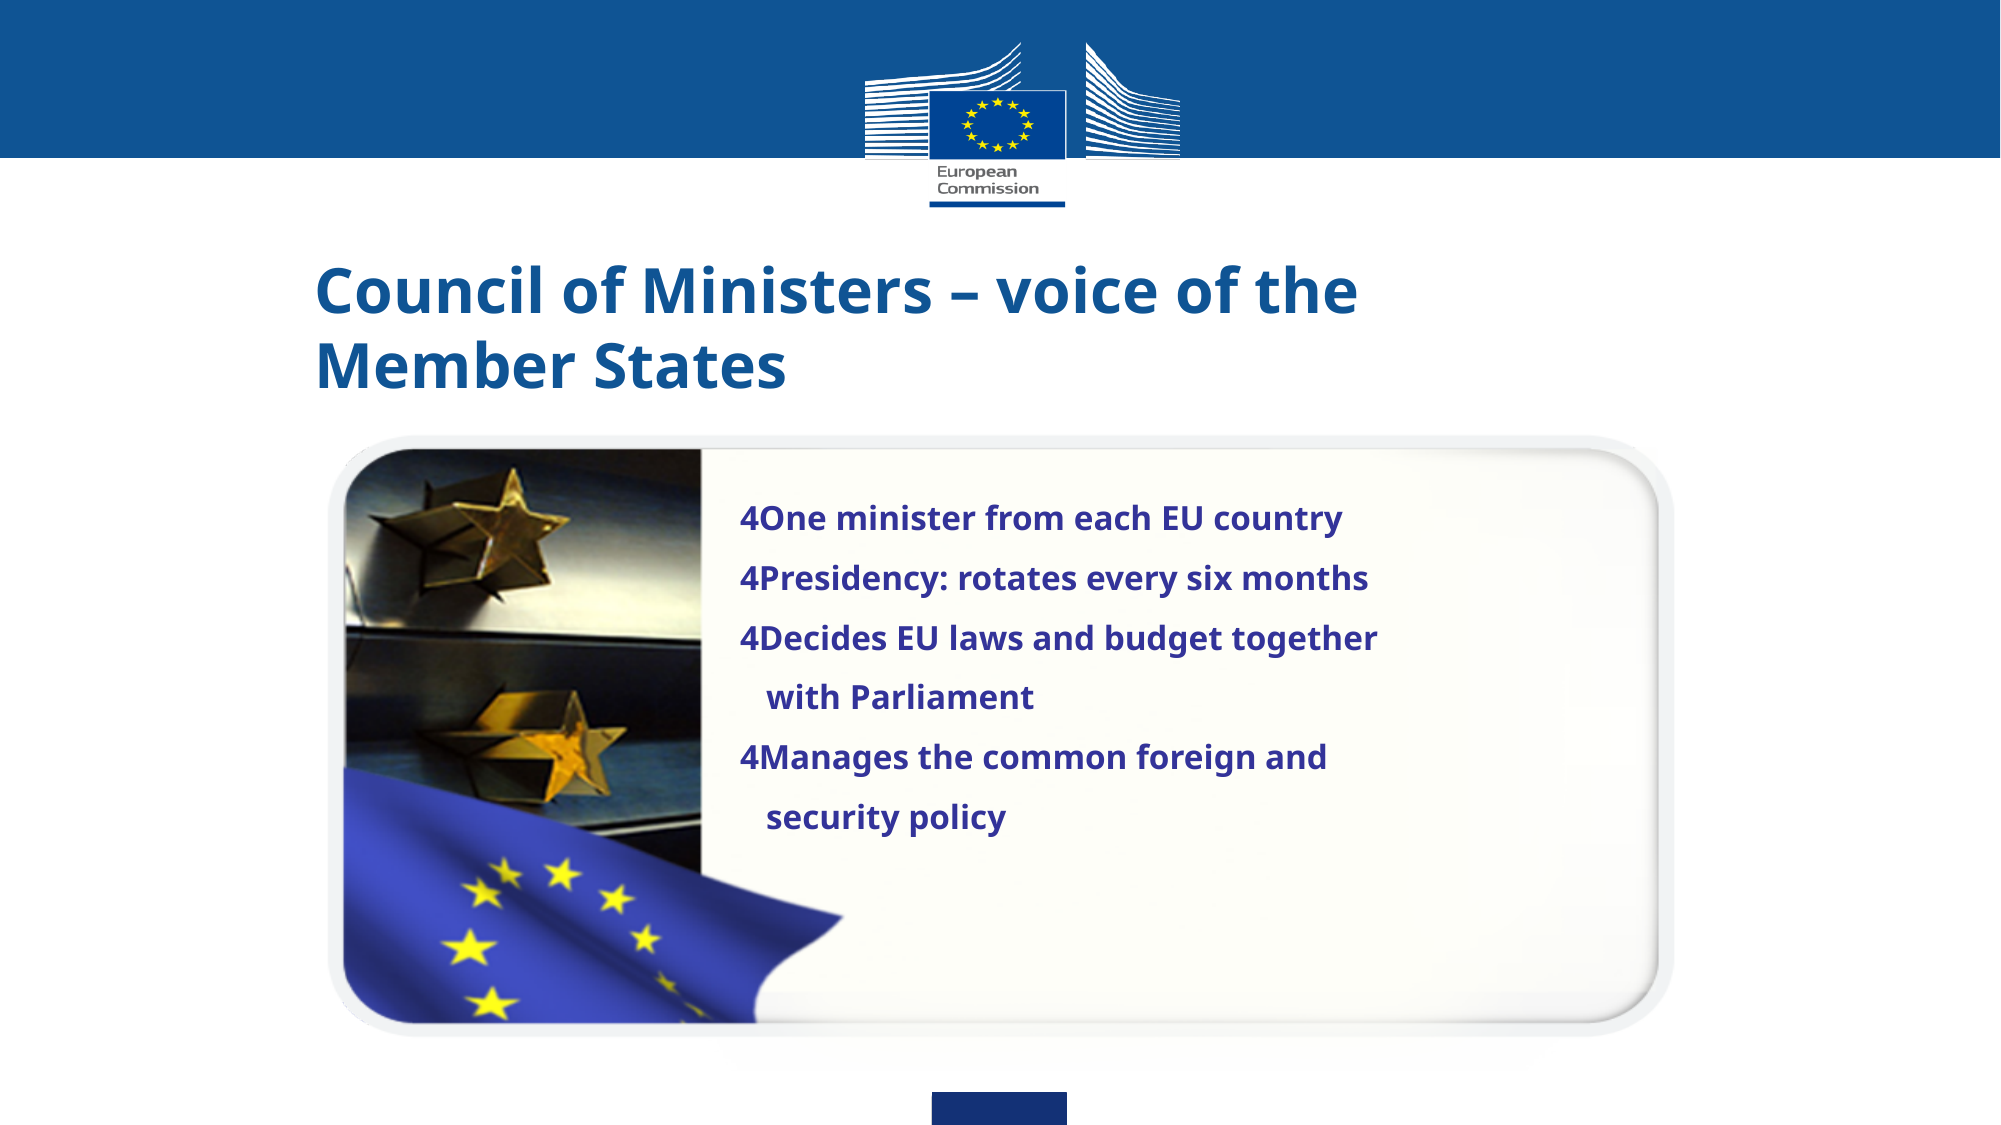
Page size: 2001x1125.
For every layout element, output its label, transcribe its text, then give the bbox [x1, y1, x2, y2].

text_box 4One minister from each EU country 4Presidency: rotates every six months 4Decides EU laws and budget together with Parliament 4Manages the common foreign and security policy [725, 296, 1732, 1017]
picture [300, 407, 1709, 1071]
title Council of Ministers – voice of the Member States [299, 243, 1650, 398]
